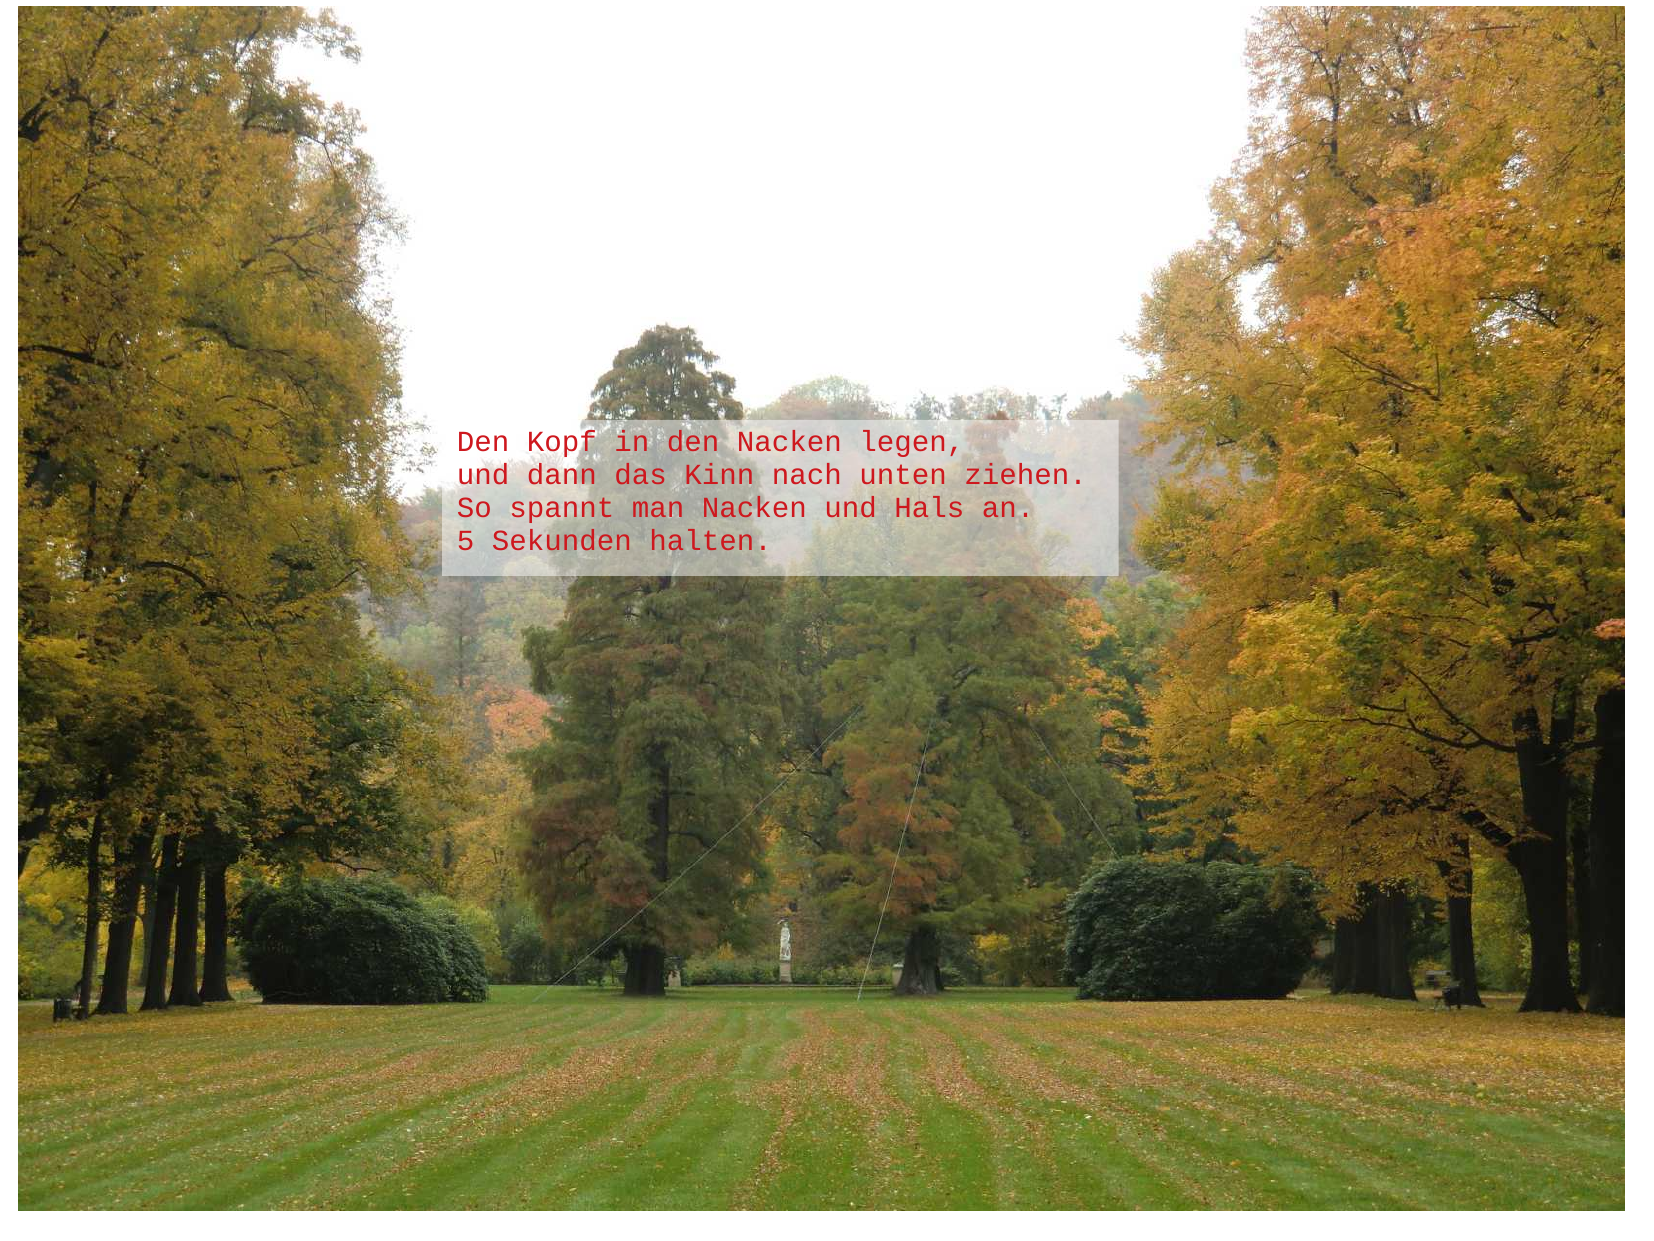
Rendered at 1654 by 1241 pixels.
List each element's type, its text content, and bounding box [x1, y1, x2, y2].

picture [18, 6, 1625, 1211]
text_box Den Kopf in den Nacken legen, und dann das Kinn nach unten ziehen. So spannt man Nacken und Hals an. 5 Sekunden halten. [442, 419, 1119, 576]
